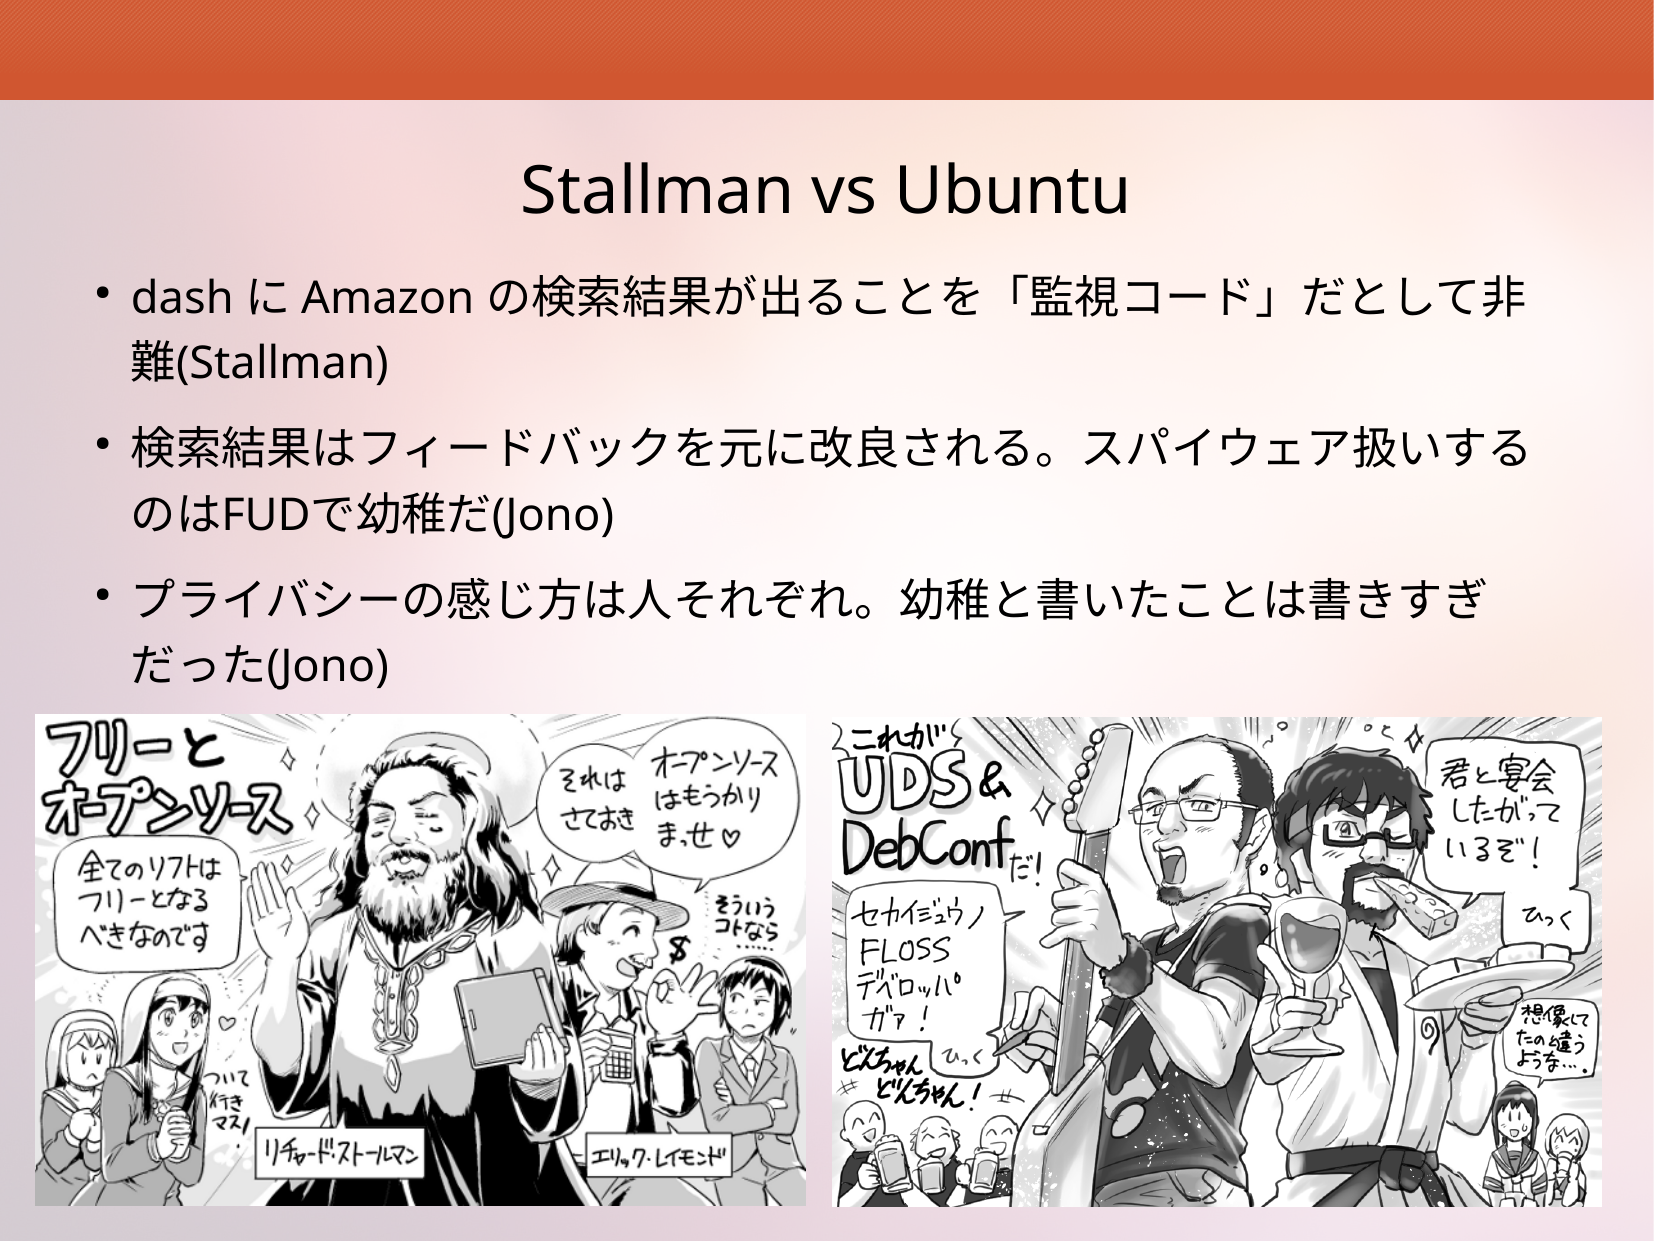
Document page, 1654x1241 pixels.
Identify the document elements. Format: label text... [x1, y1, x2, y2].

list dash に Amazon の検索結果が出ることを「監視コード」だとして非難(Stallman) 検索結果はフィードバックを元に改良される。スパイウェア扱いするのはFUDで幼稚だ(Jono) プライバシーの感じ方は人それぞれ。幼稚と書いたことは書きすぎだった(Jono) [82, 260, 1538, 697]
picture [0, 0, 1654, 1241]
title Stallman vs Ubuntu [82, 118, 1571, 257]
